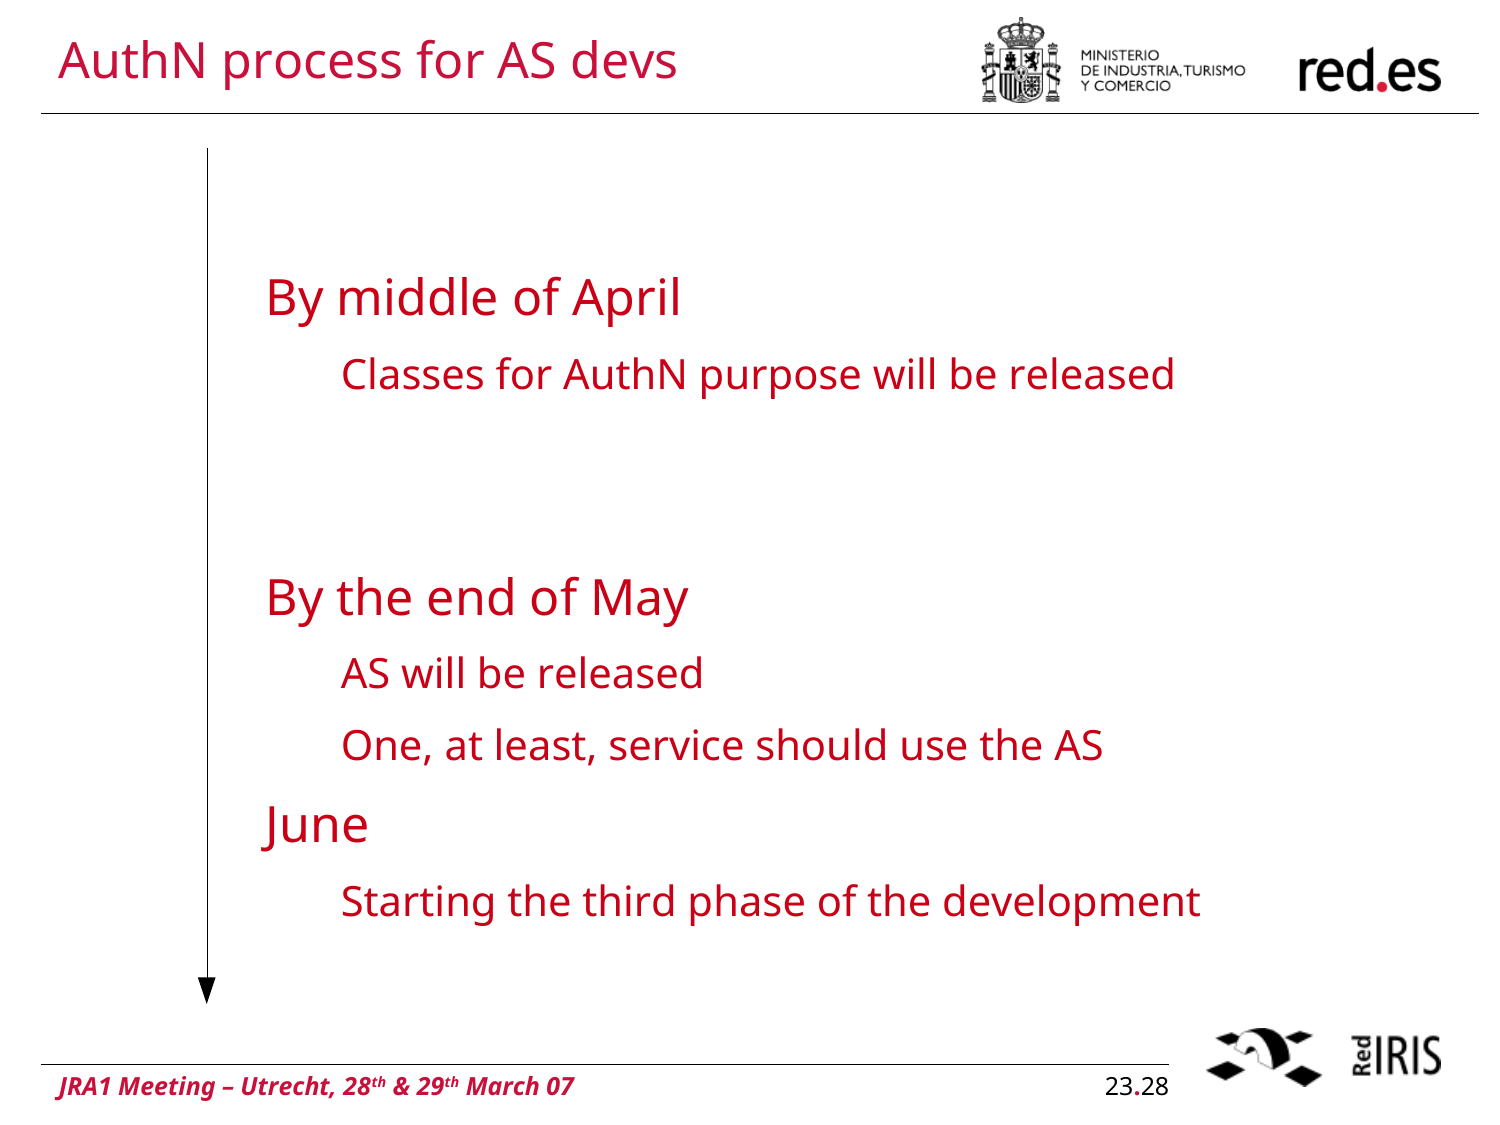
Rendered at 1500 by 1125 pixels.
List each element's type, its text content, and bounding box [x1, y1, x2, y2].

list By middle of April Classes for AuthN purpose will be released By the end of May AS will be released One, at least, service should use the AS June Starting the third phase of the development [265, 177, 1425, 1009]
picture [981, 17, 1441, 103]
title AuthN process for AS devs [59, 29, 957, 89]
picture [1206, 1028, 1441, 1087]
